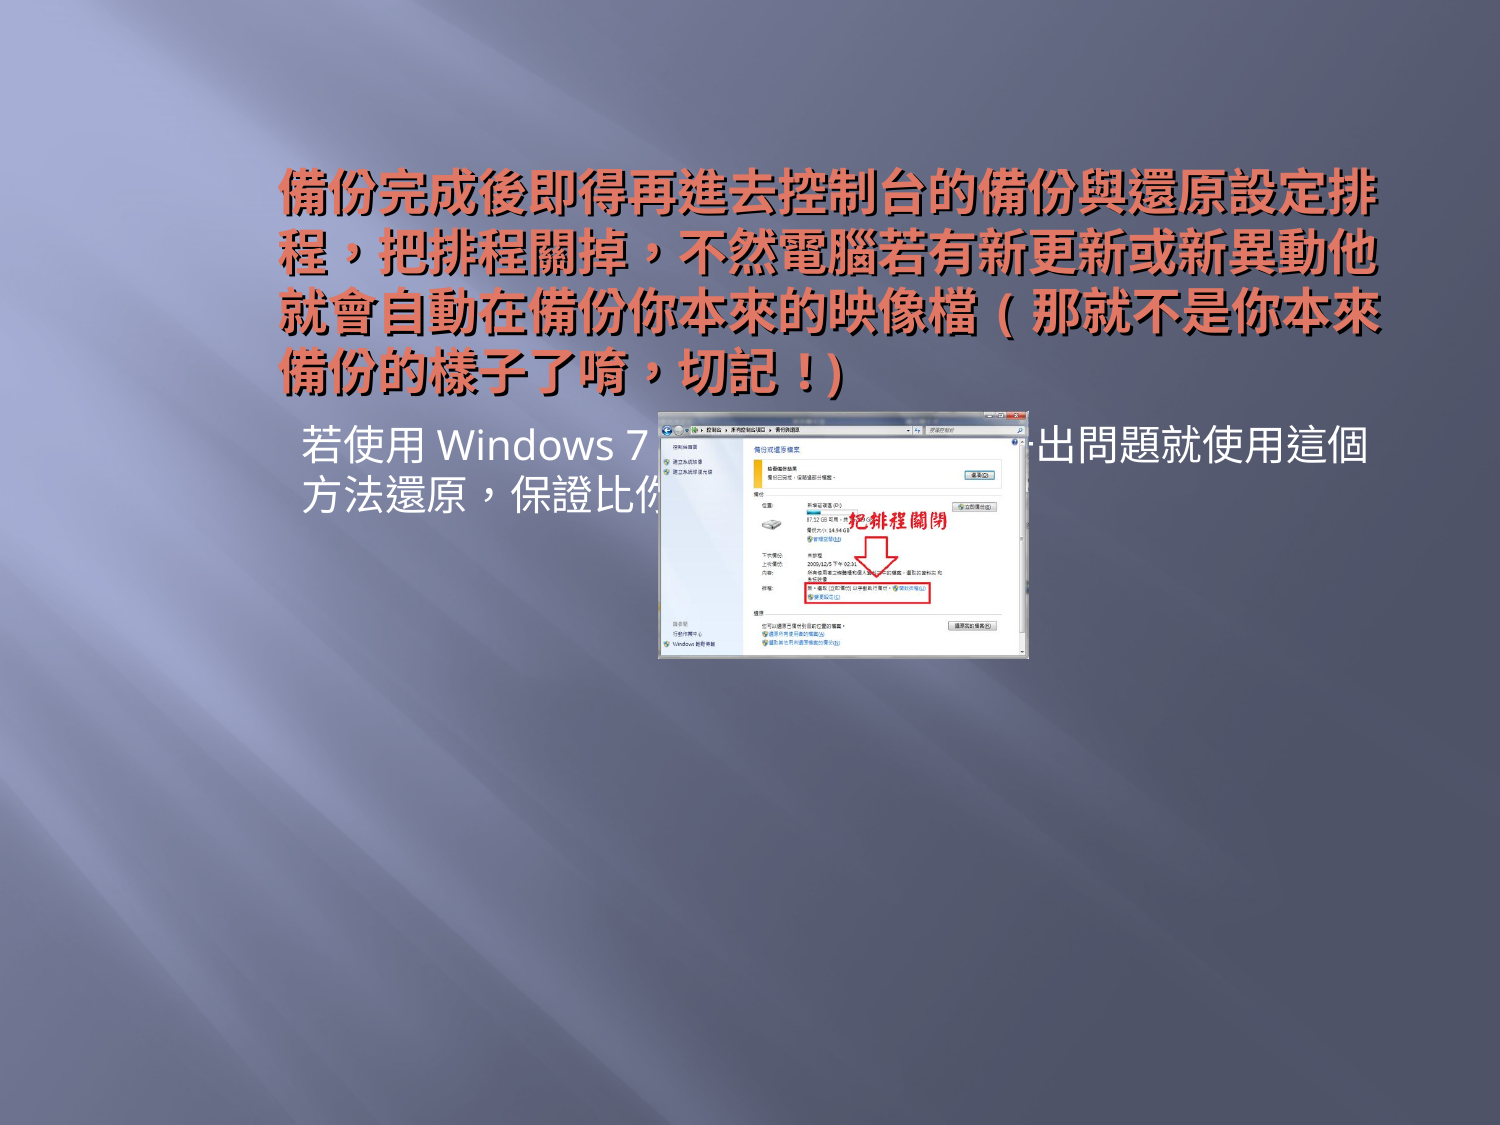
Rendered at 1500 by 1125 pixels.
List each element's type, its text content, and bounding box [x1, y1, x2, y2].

title 備份完成後即得再進去控制台的備份與還原設定排程，把排程關掉，不然電腦若有新更新或新異動他就會自動在備份你本來的映像檔(那就不是你本來備份的樣子了唷，切記!) [53, 30, 1436, 209]
list 若使用Windows 7這個備份，那電腦一出問題就使用這個方法還原，保證比你重灌要快好幾倍!! [76, 952, 1436, 1071]
picture [0, 243, 1347, 929]
